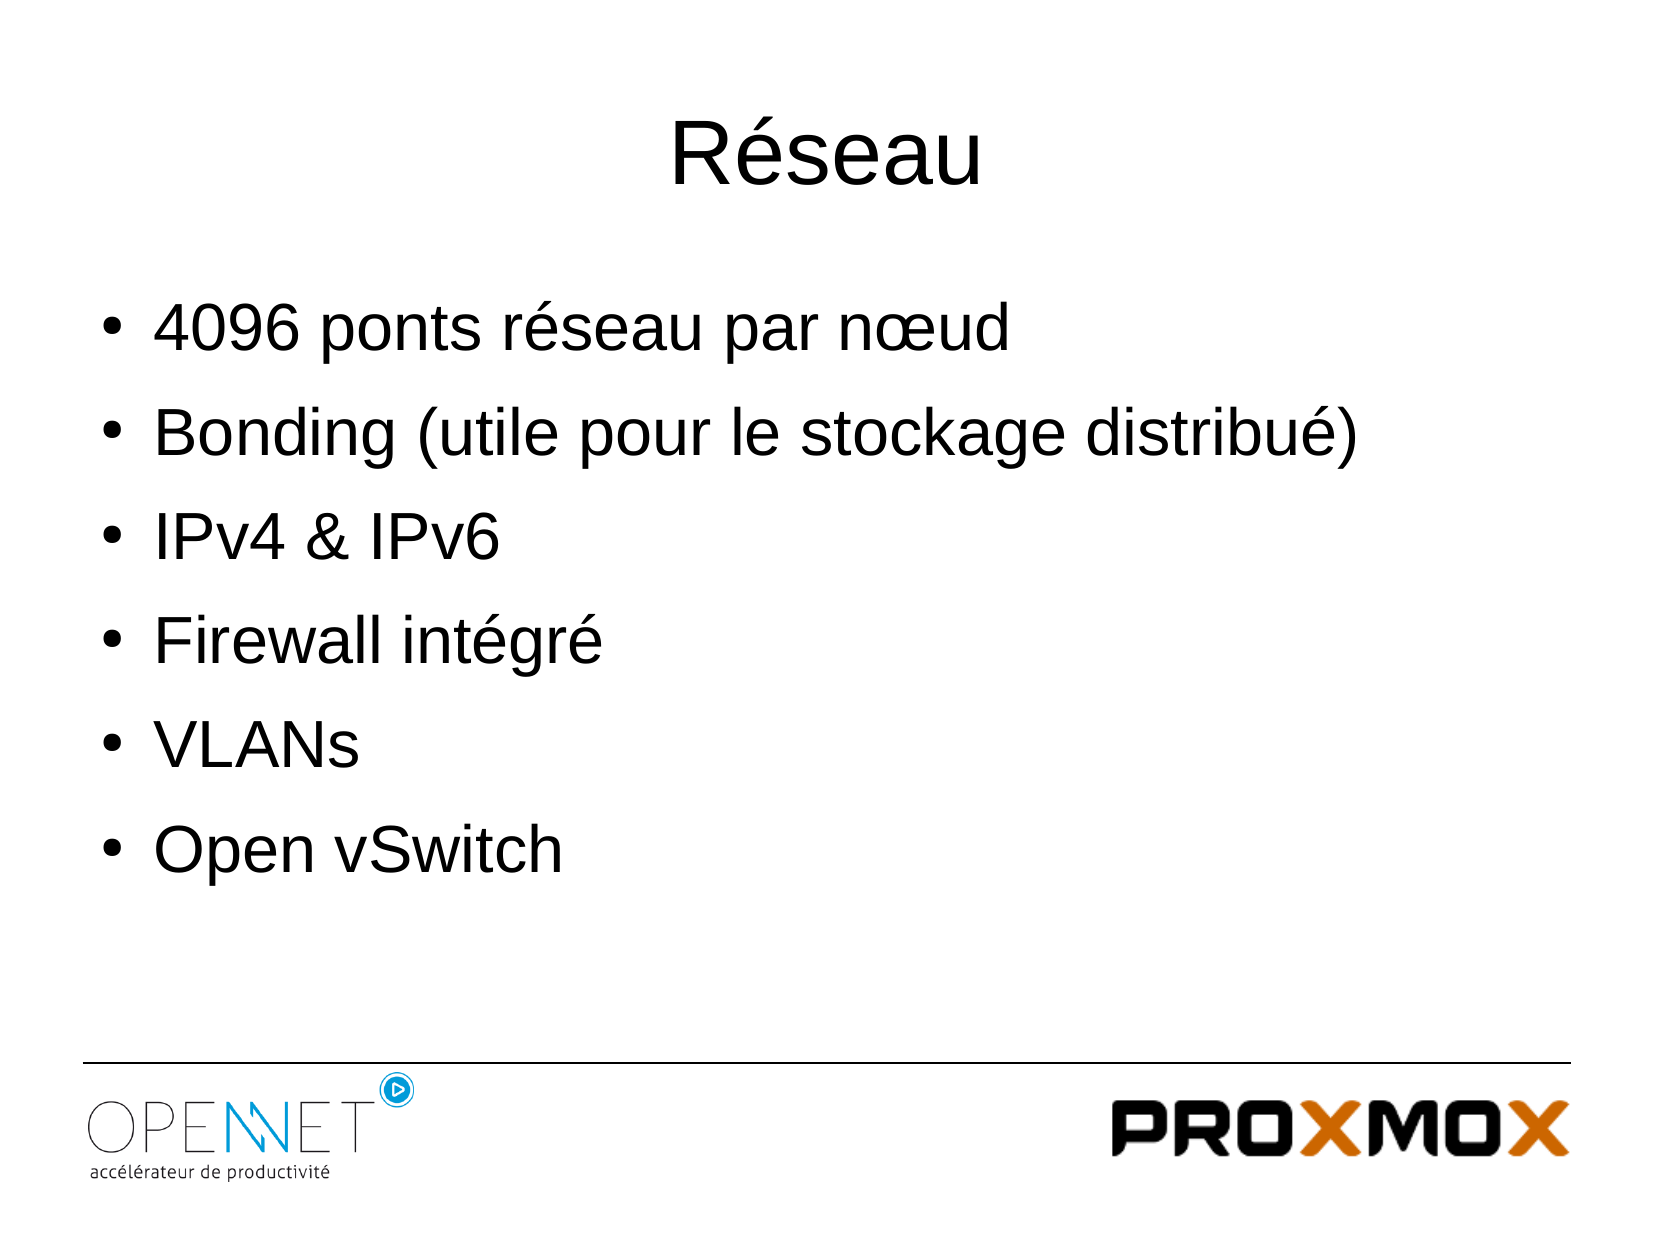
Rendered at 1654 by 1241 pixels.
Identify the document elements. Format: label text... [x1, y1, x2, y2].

picture [1111, 1099, 1571, 1158]
list 4096 ponts réseau par nœud Bonding (utile pour le stockage distribué) IPv4 & IPv6 Firewall intégré VLANs Open vSwitch [82, 290, 1571, 1010]
picture [88, 1072, 414, 1182]
title Réseau [82, 49, 1571, 257]
